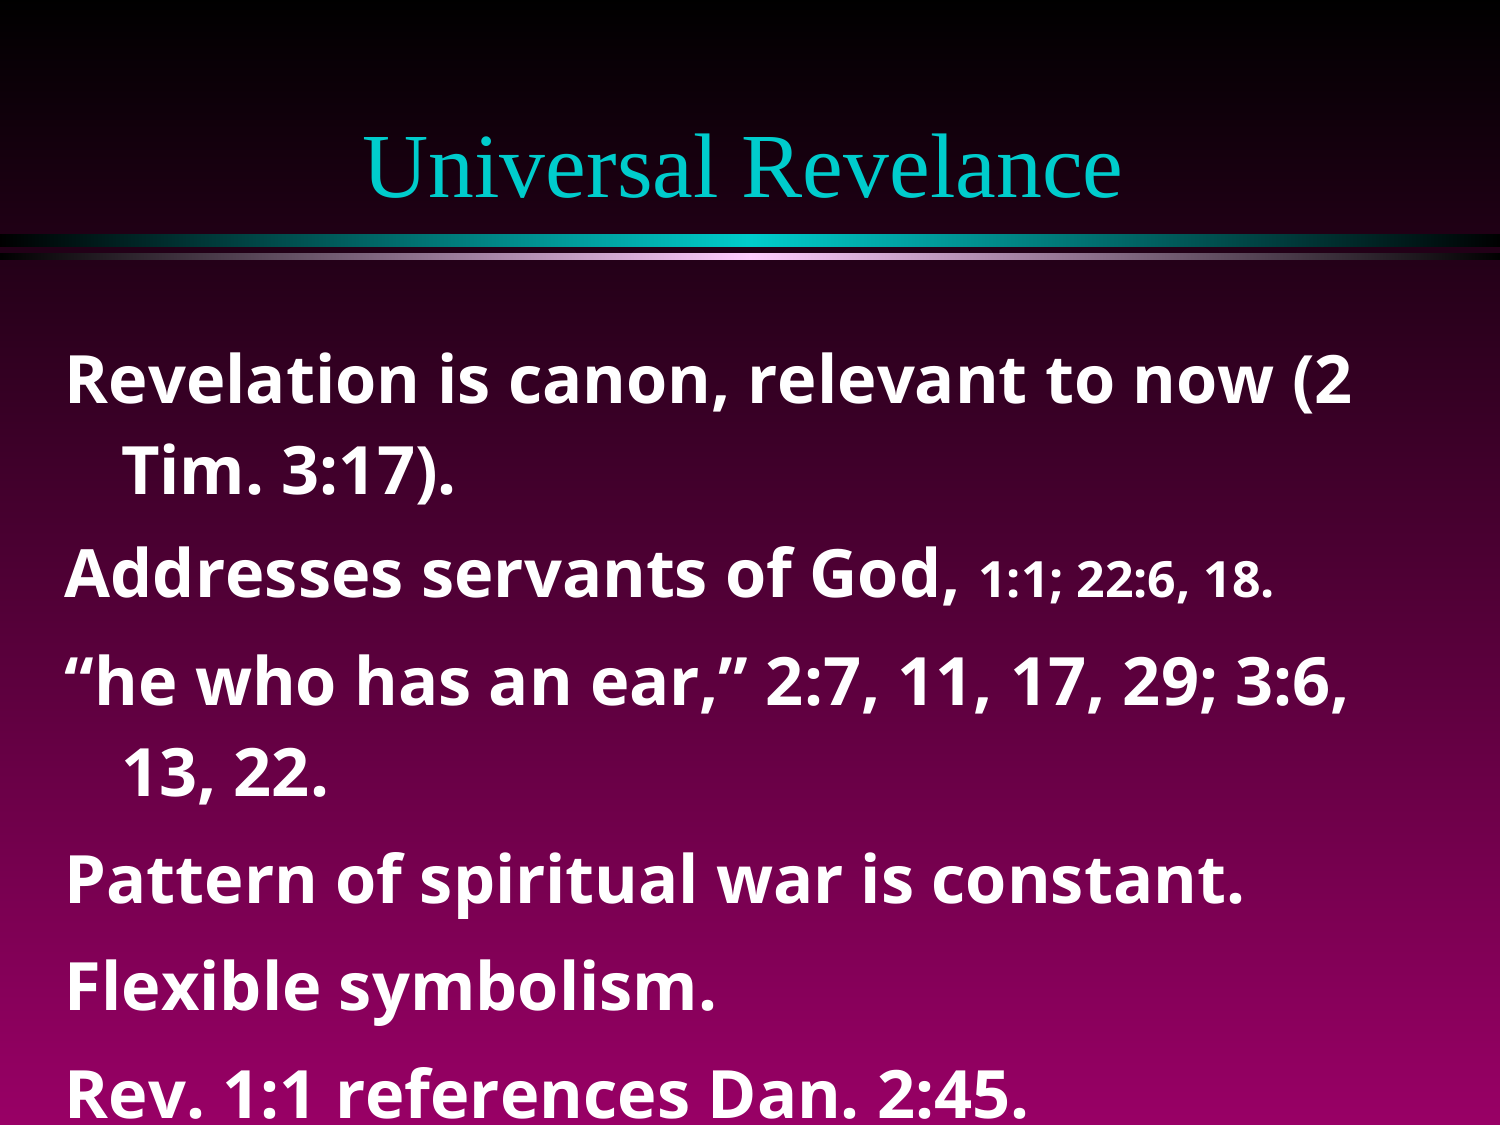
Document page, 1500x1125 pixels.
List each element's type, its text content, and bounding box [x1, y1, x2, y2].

list Revelation is canon, relevant to now (2 Tim. 3:17). Addresses servants of God, 1:1; 22:6, 18. “he who has an ear,” 2:7, 11, 17, 29; 3:6, 13, 22. Pattern of spiritual war is constant. Flexible symbolism. Rev. 1:1 references Dan. 2:45. [49, 324, 1475, 1059]
title Universal Revelance [99, 37, 1388, 225]
